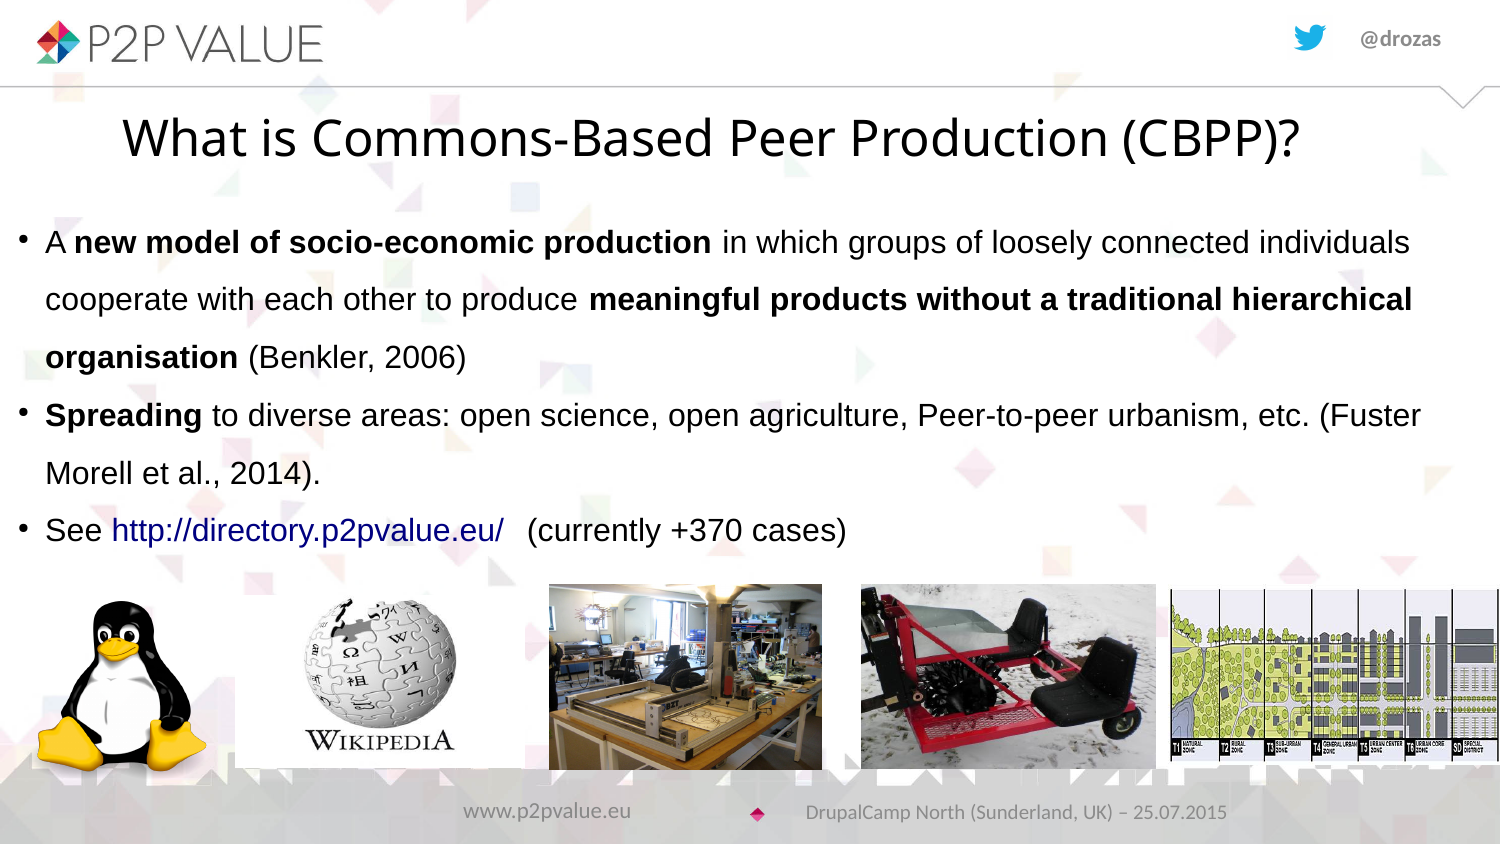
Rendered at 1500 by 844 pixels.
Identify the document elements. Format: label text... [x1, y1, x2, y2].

text_box DrupalCamp North (Sunderland, UK) – 25.07.2015 [792, 788, 1485, 834]
title What is Commons-Based Peer Production (CBPP)? [60, 92, 1366, 181]
text_box @drozas [1333, 15, 1455, 60]
subtitle A new model of socio-economic production in which groups of loosely connected individuals cooperate with each other to produce meaningful products without a traditional hierarchical organisation (Benkler, 2006) Spreading to diverse areas: open science, open agriculture, Peer-to-peer urbanism, etc. (Fuster Morell et al., 2014). See http://directory.p2pvalue.eu/ (currently +370 cases) [4, 195, 1486, 556]
picture [0, 0, 1500, 844]
text_box www.p2pvalue.eu [456, 789, 675, 829]
